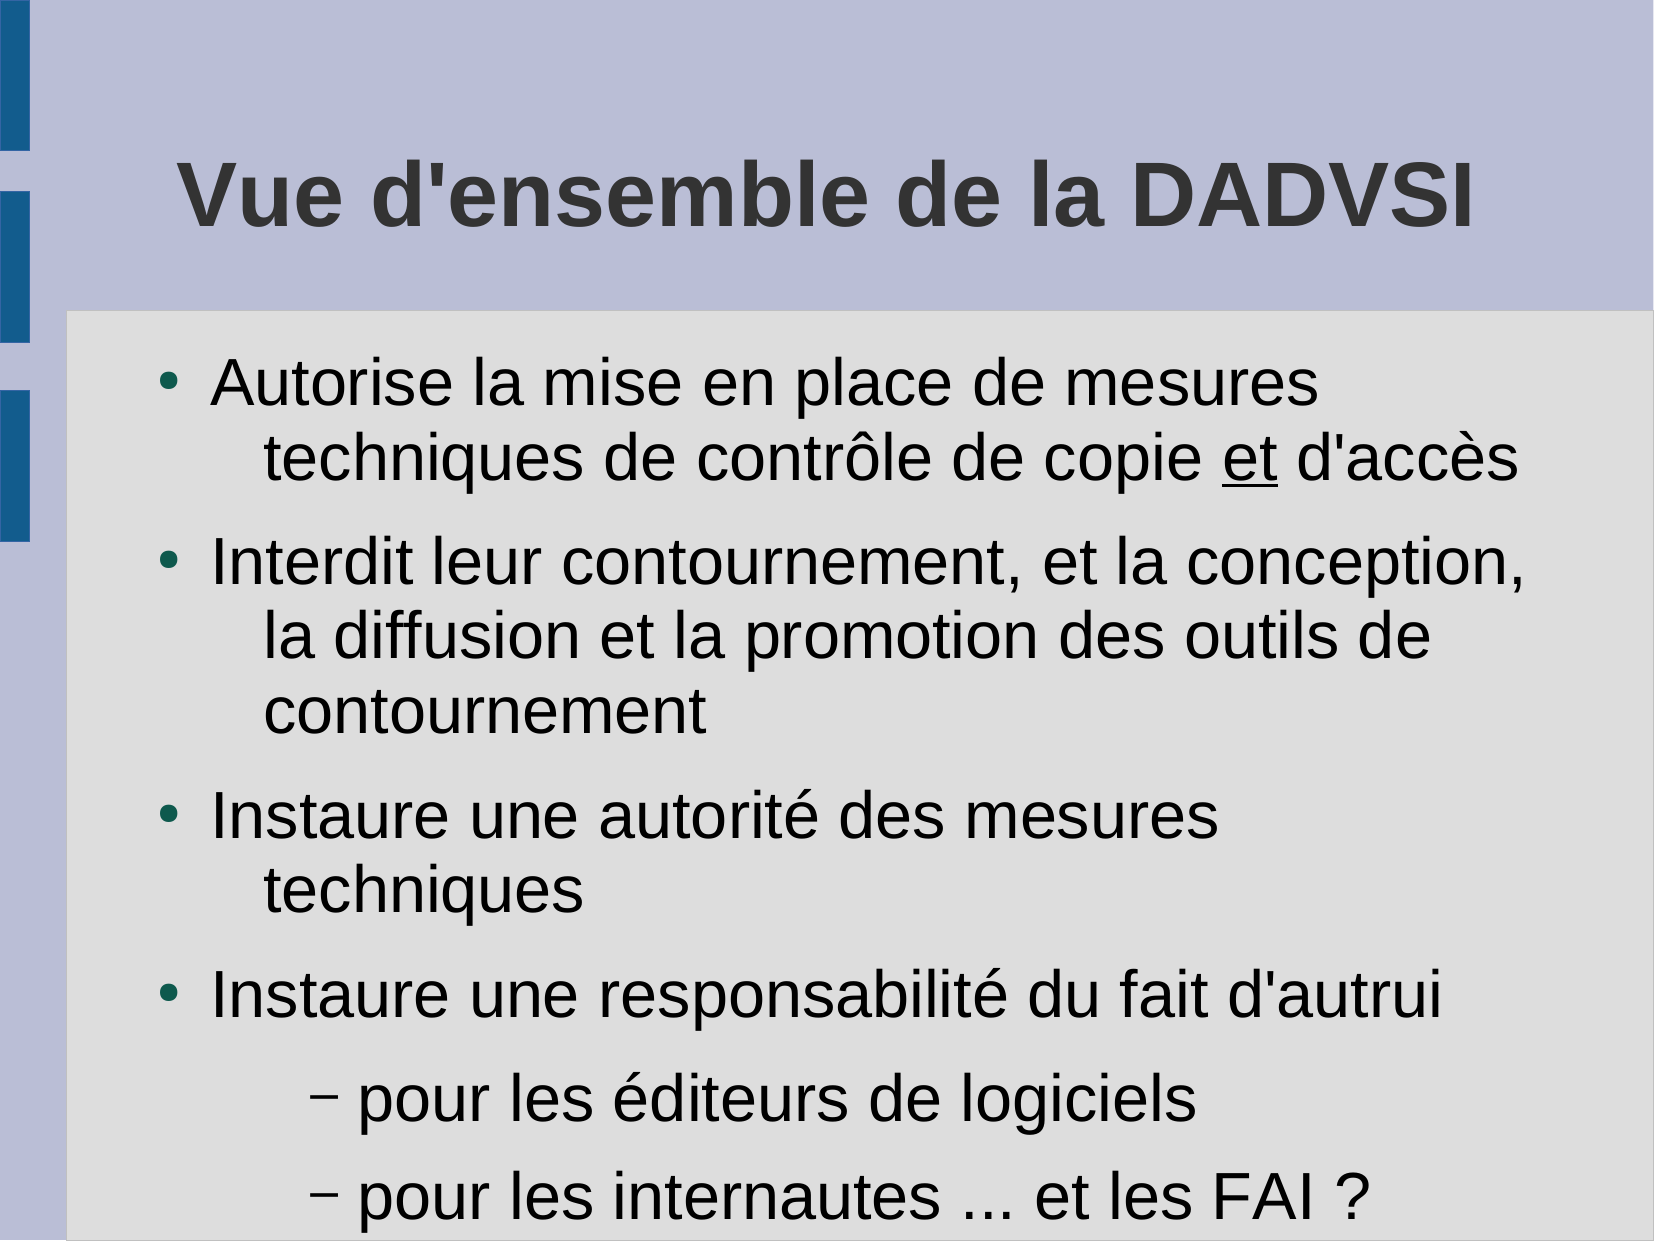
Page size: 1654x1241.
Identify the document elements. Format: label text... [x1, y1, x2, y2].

list Autorise la mise en place de mesures techniques de contrôle de copie et d'accès Interdit leur contournement, et la conception, la diffusion et la promotion des outils de contournement Instaure une autorité des mesures techniques Instaure une responsabilité du fait d'autrui pour les éditeurs de logiciels pour les internautes ... et les FAI ? [121, 344, 1534, 1153]
title Vue d'ensemble de la DADVSI [121, 91, 1534, 299]
